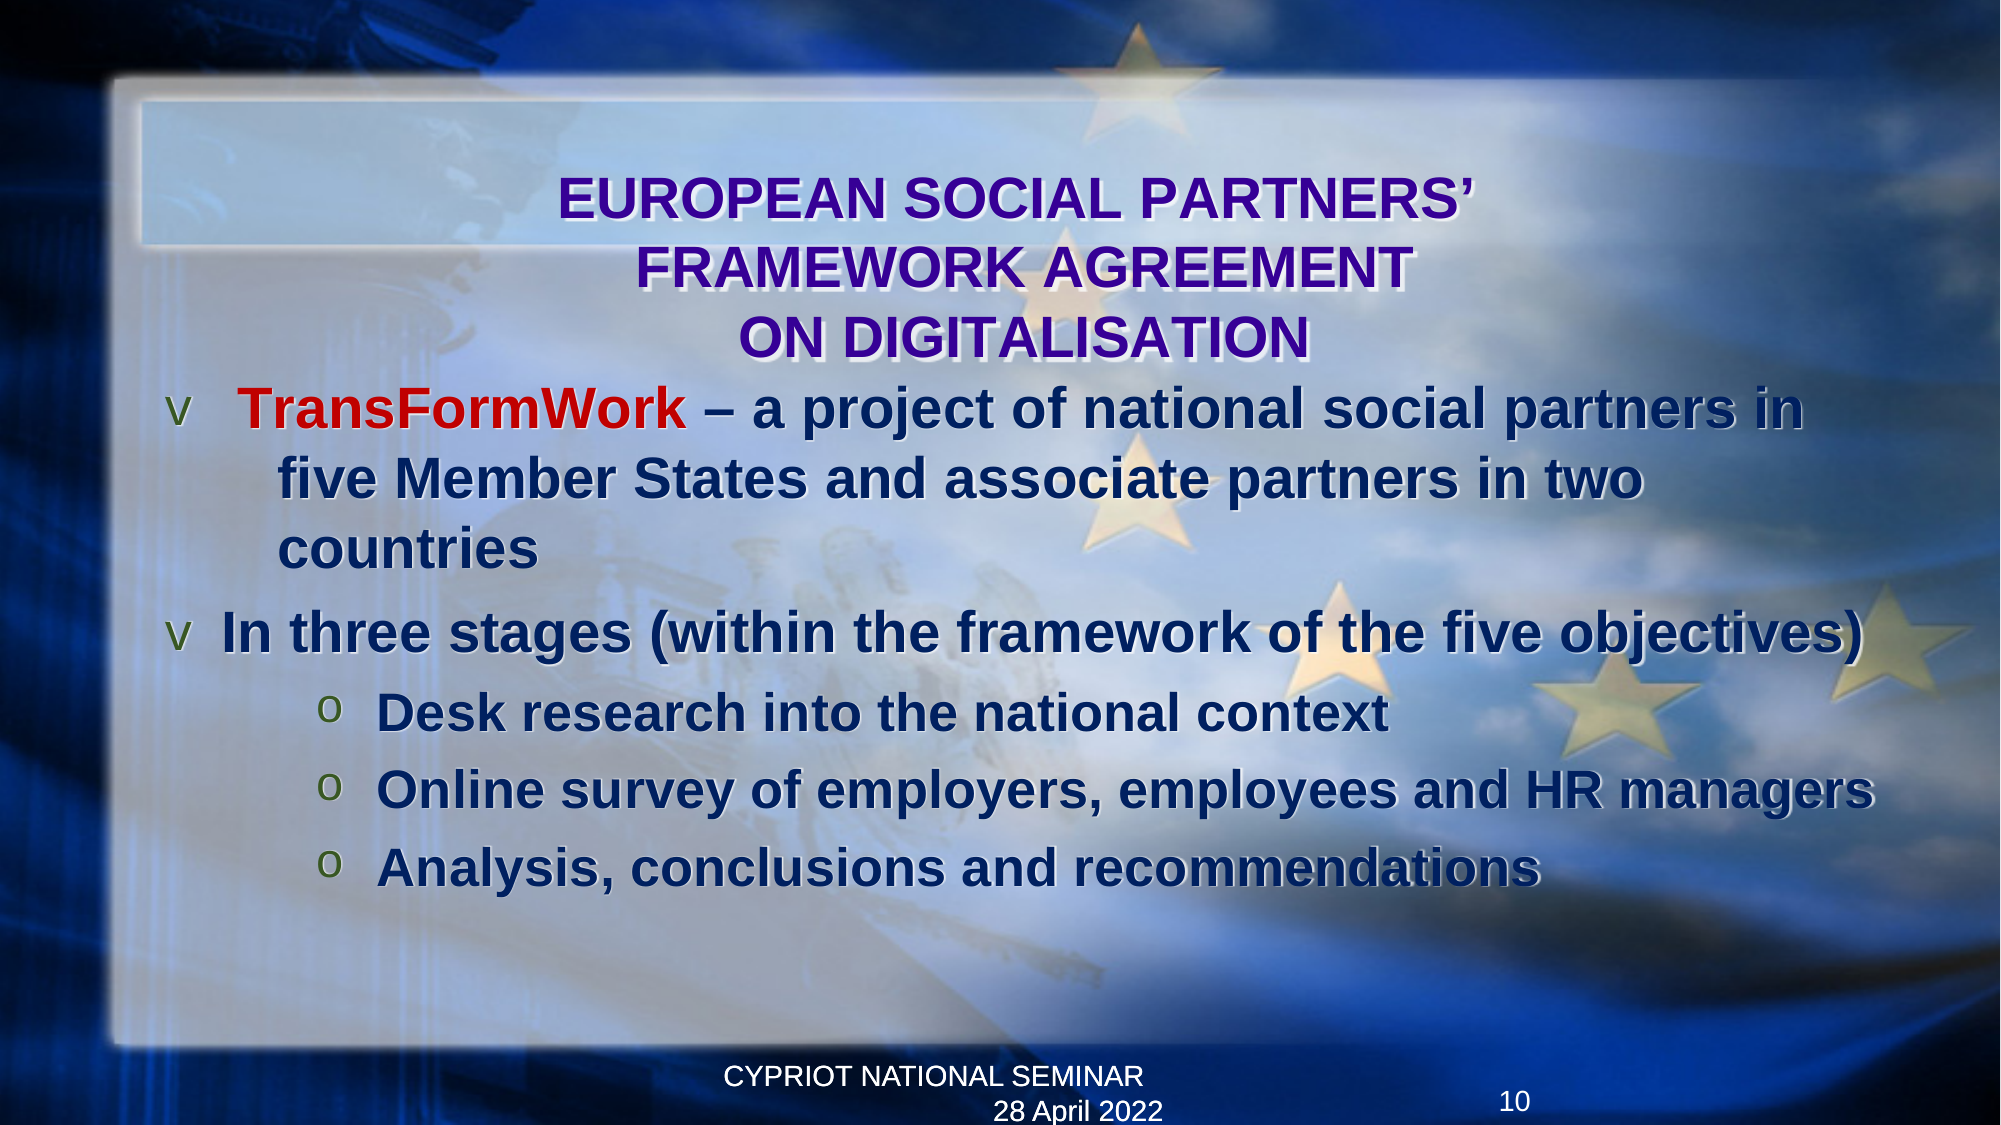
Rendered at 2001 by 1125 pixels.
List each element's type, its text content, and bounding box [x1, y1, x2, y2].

title EUROPEAN SOCIAL PARTNERS’ FRAMEWORK AGREEMENT ON DIGITALISATION [150, 152, 1900, 250]
text_box [1483, 1050, 1901, 1125]
list TransFormWork – a project of national social partners in five Member States and associate partners in two countries In three stages (within the framework of the five objectives) Desk research into the national context Online survey of employers, employees and HR managers Analysis, conclusions and recommendations [150, 363, 1900, 1026]
text_box CYPRIOT NATIONAL SEMINAR 28 April 2022 [708, 1050, 1342, 1125]
